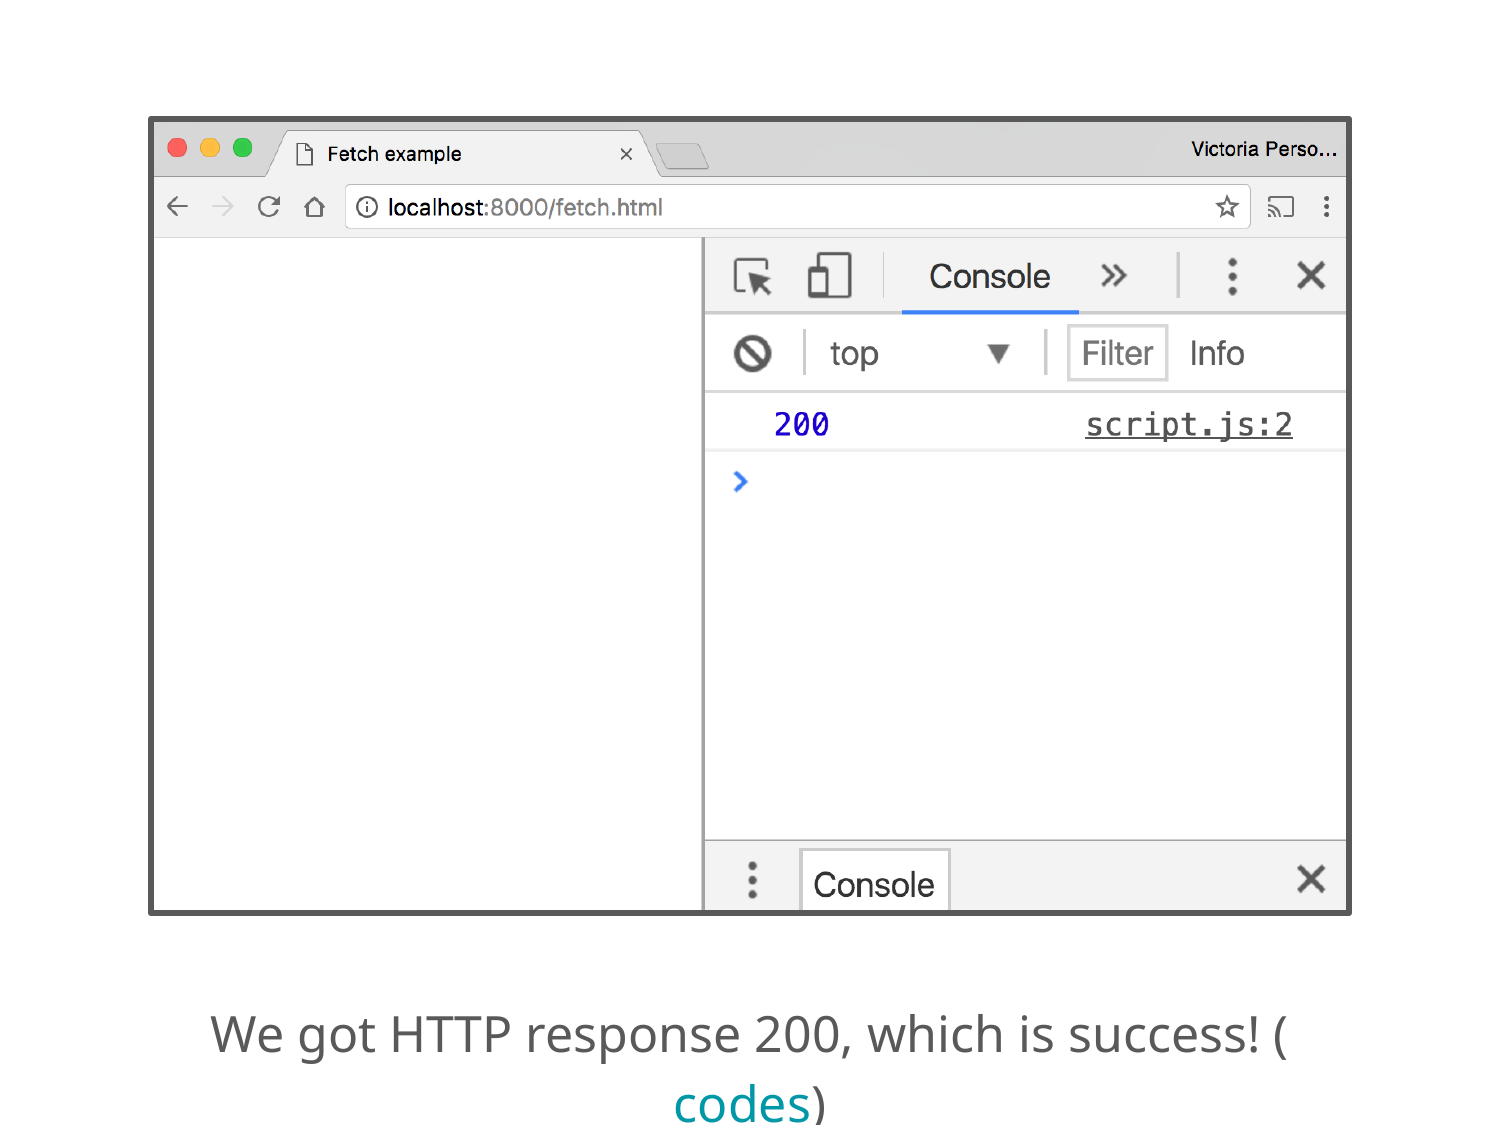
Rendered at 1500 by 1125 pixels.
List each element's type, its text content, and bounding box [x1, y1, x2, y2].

list We got HTTP response 200, which is success! (codes) [128, 978, 1372, 1125]
picture [154, 121, 1346, 911]
